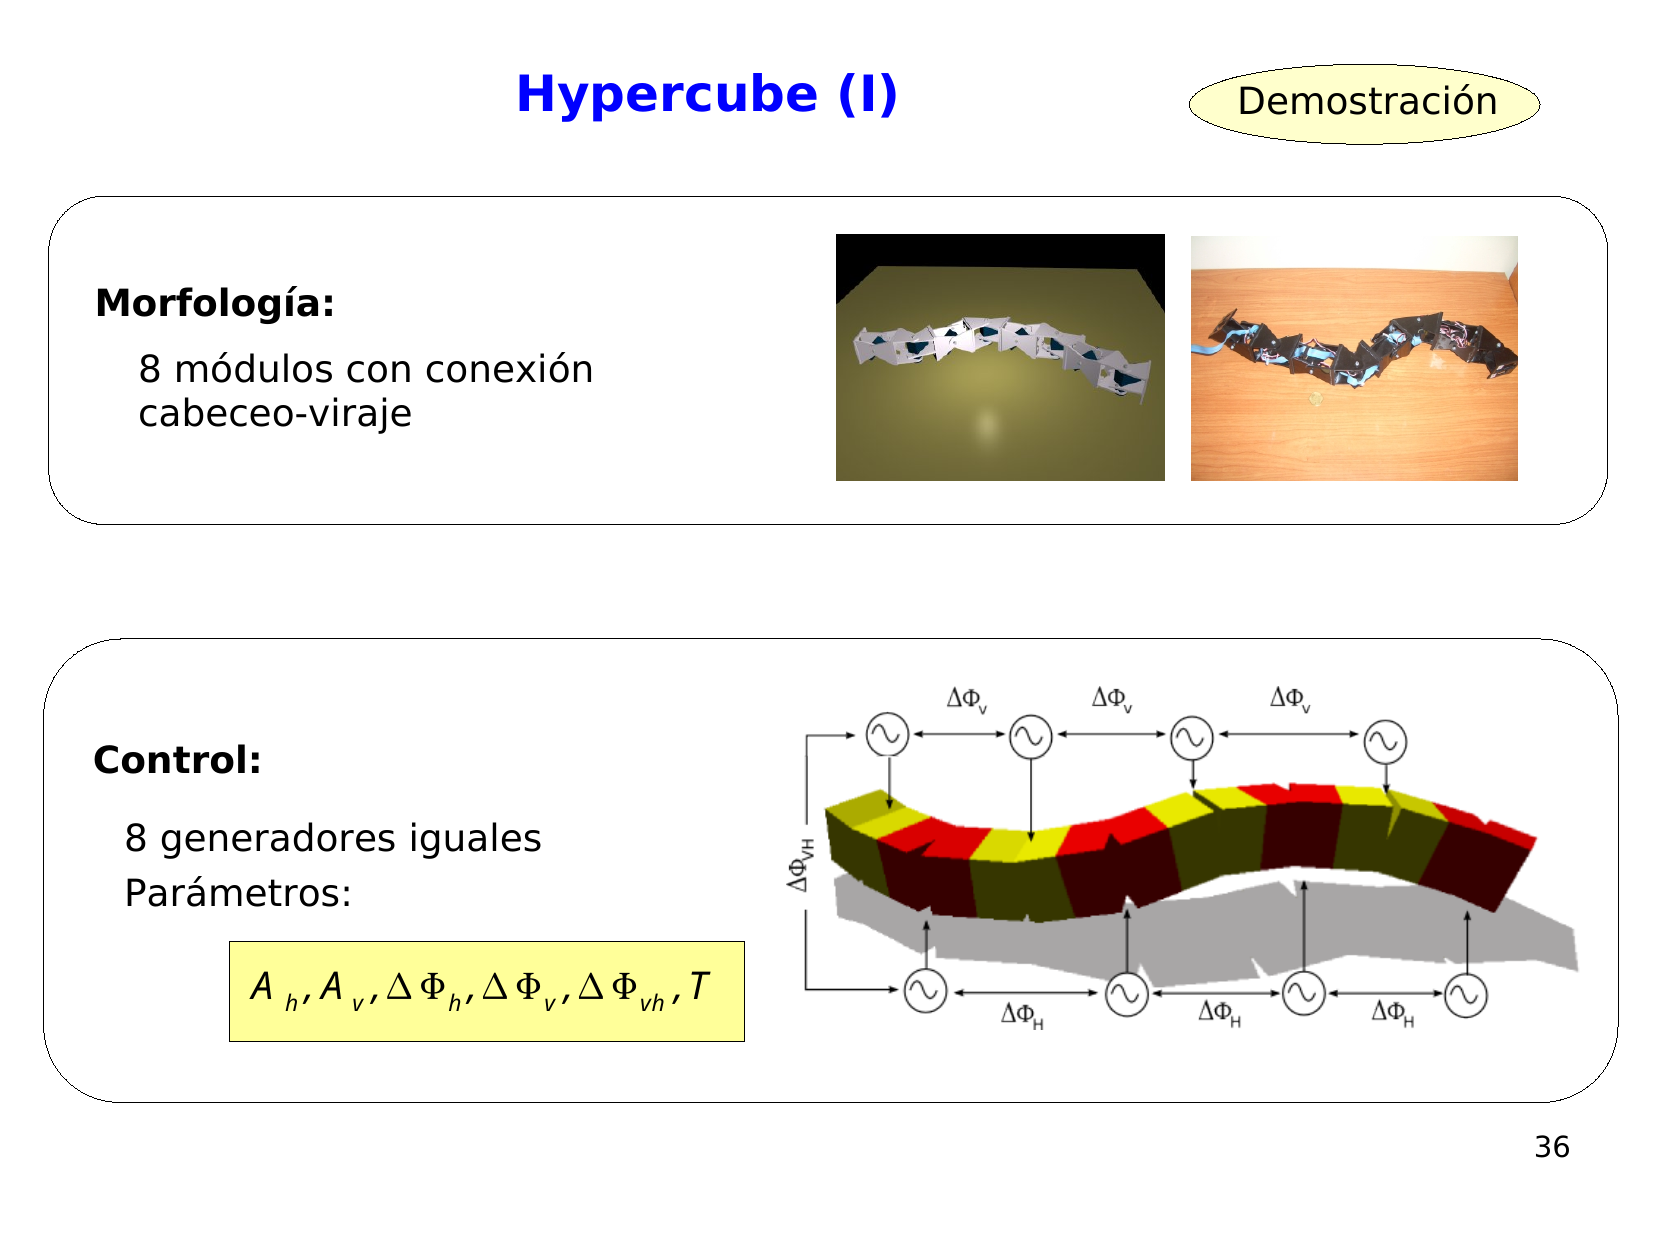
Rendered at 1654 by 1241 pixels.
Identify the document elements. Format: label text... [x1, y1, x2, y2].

chart [242, 963, 721, 1018]
text_box [1261, 64, 1469, 72]
text_box Demostración [1222, 72, 1514, 132]
text_box Hypercube (I) [500, 57, 916, 131]
text_box [1514, 83, 1541, 126]
picture [786, 686, 1603, 1030]
text_box 8 módulos con conexión cabeceo-viraje [123, 340, 665, 443]
text_box [1238, 132, 1491, 145]
picture [836, 234, 1165, 481]
text_box 8 generadores iguales Parámetros: [97, 809, 771, 923]
text_box Control: [66, 730, 291, 790]
text_box Morfología: [67, 274, 378, 333]
picture [1191, 236, 1518, 481]
text_box [1189, 81, 1222, 128]
text_box [229, 941, 745, 1042]
